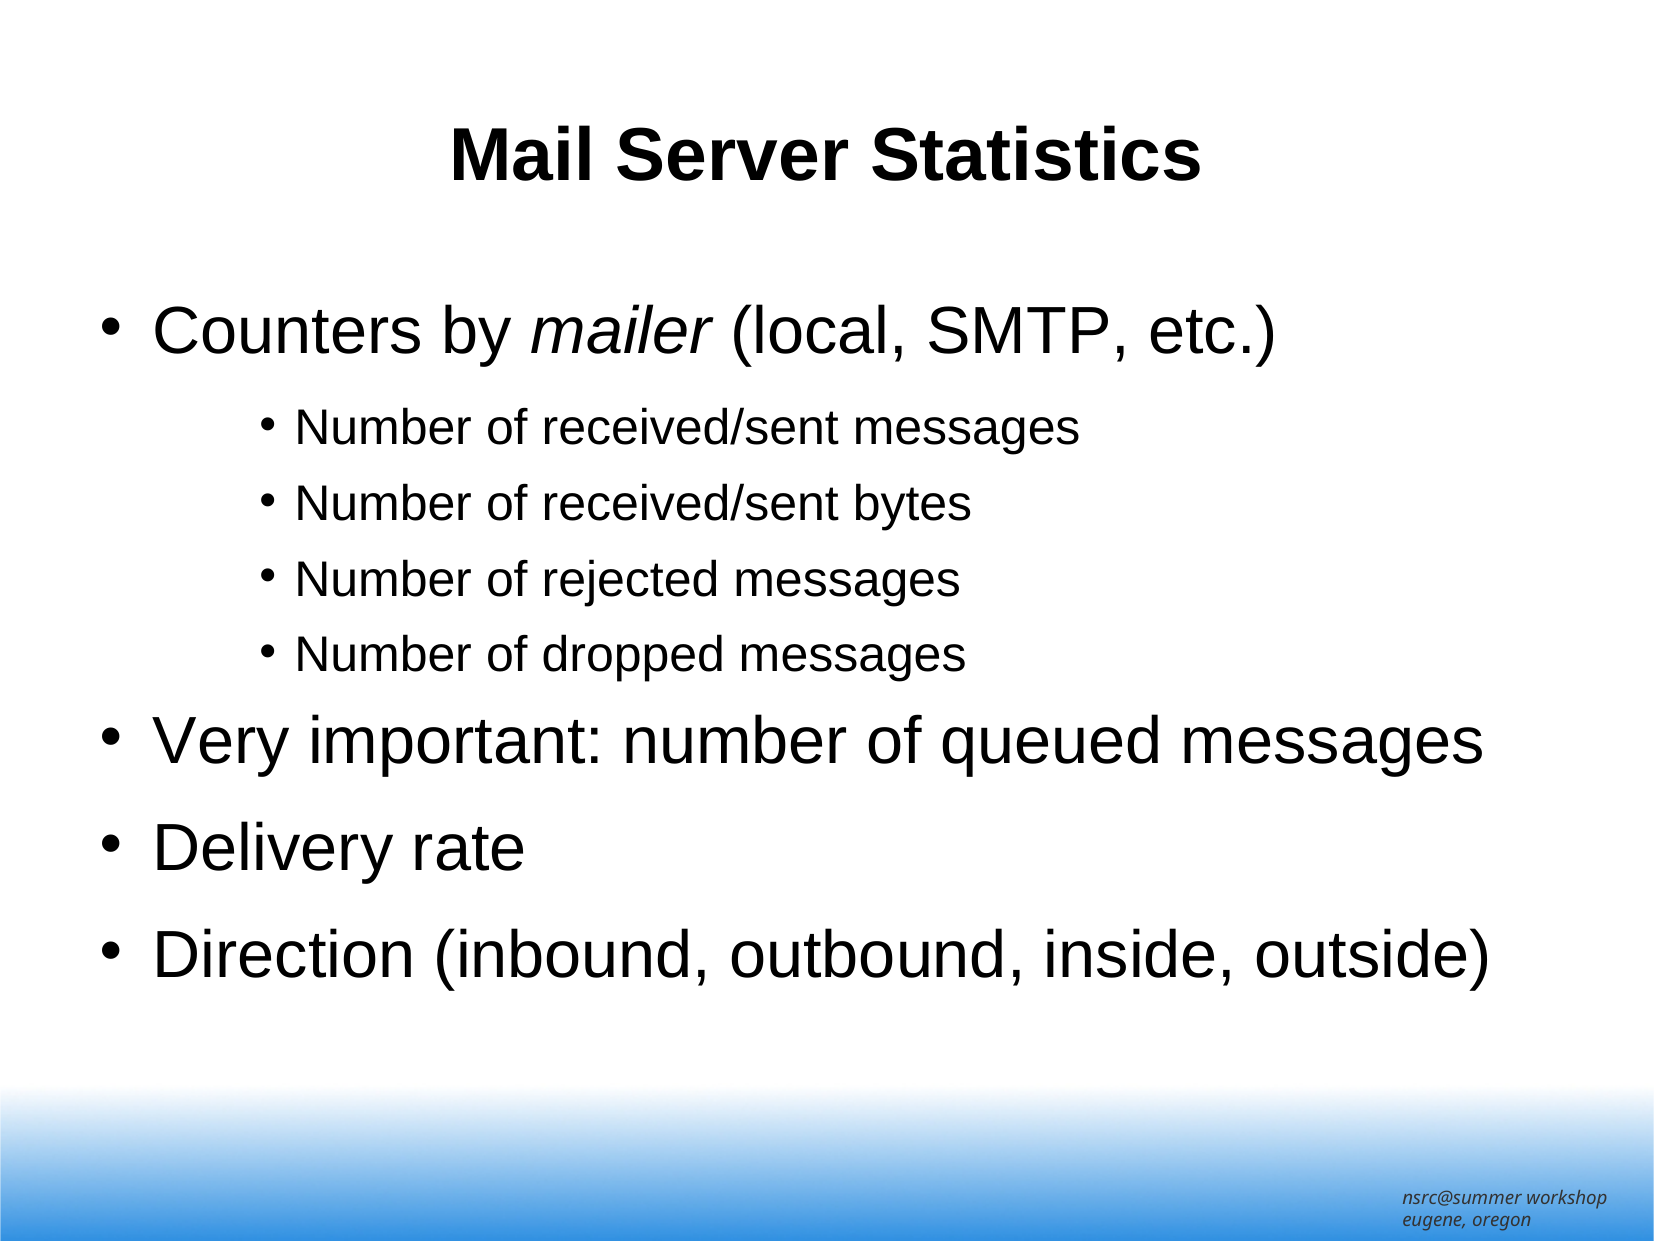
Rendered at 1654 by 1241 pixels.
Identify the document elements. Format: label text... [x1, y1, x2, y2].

picture [0, 1083, 1654, 1241]
list Counters by mailer (local, SMTP, etc.) Number of received/sent messages Number of received/sent bytes Number of rejected messages Number of dropped messages Very important: number of queued messages Delivery rate Direction (inbound, outbound, inside, outside) [82, 290, 1571, 1109]
title Mail Server Statistics [82, 49, 1571, 257]
